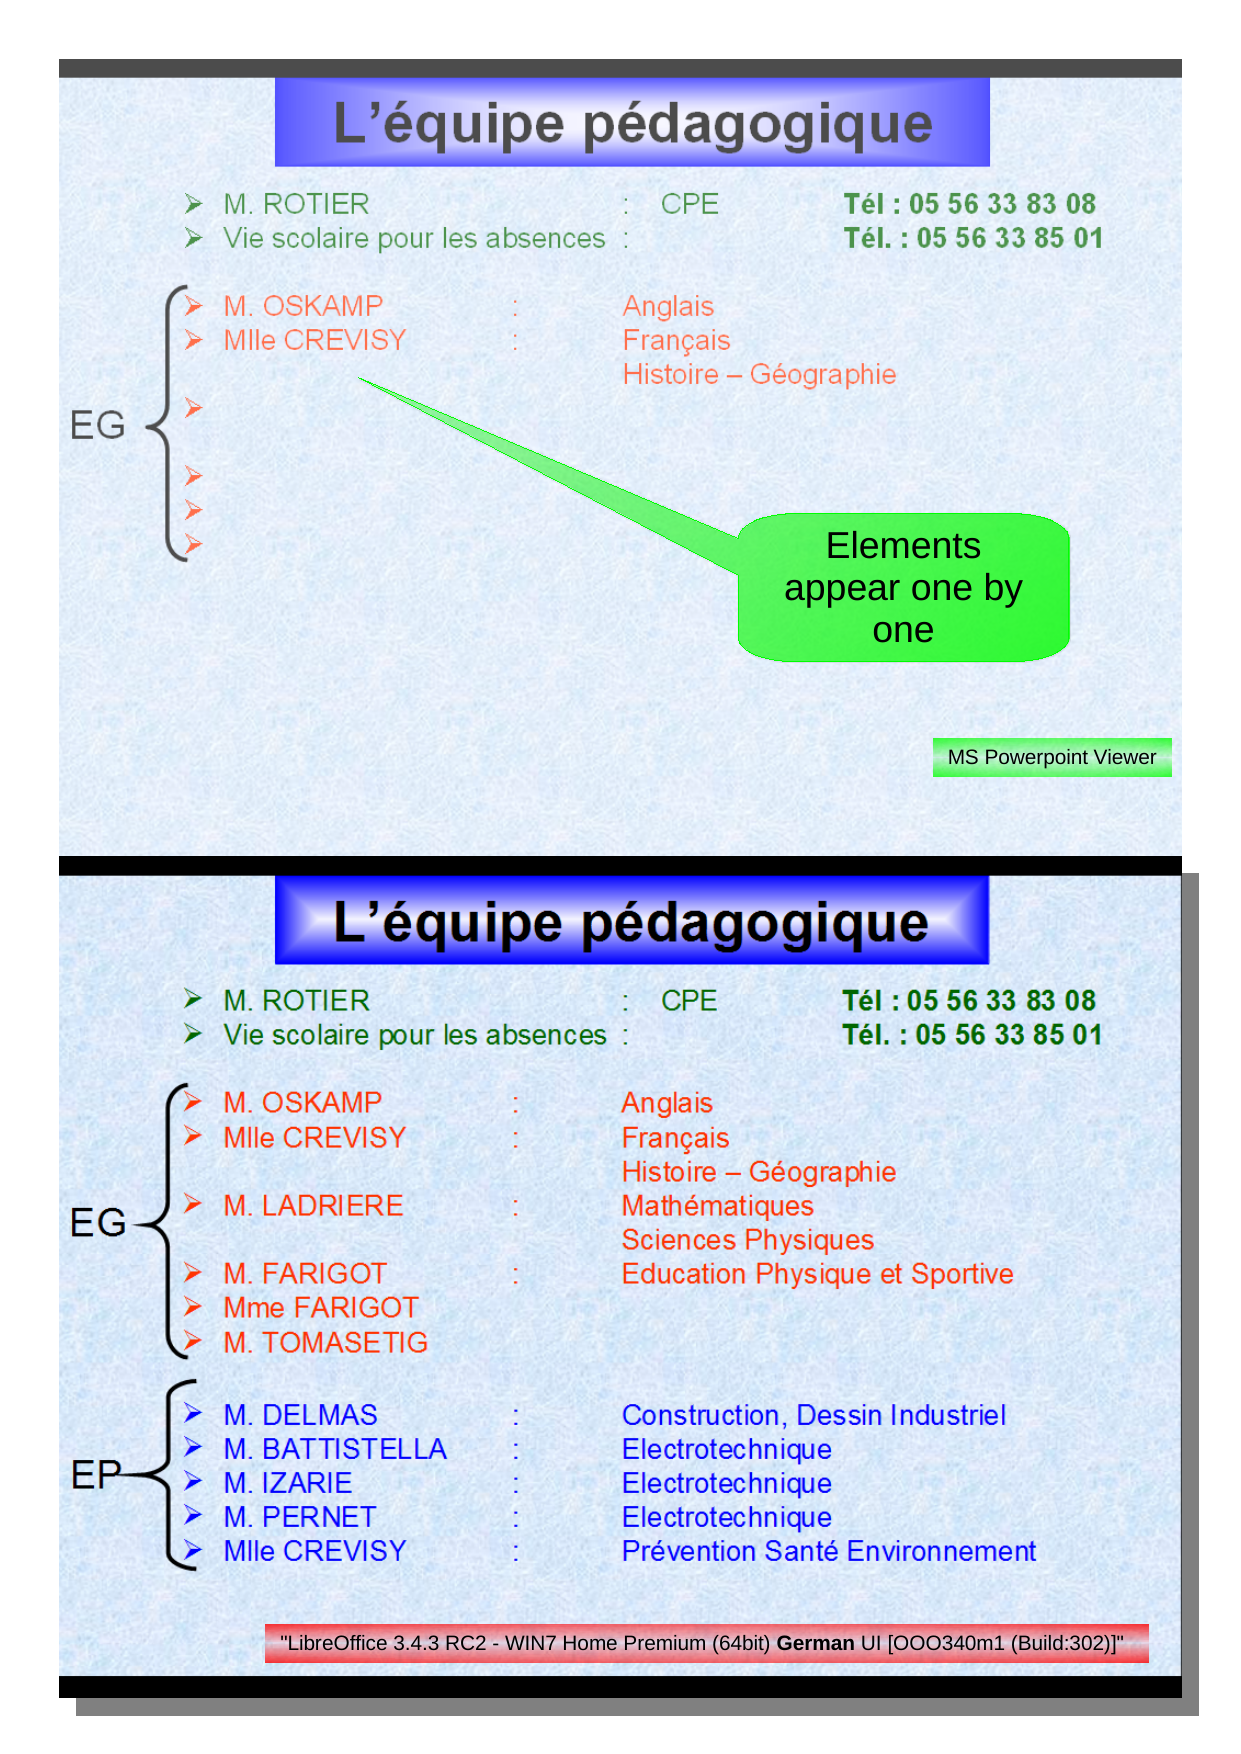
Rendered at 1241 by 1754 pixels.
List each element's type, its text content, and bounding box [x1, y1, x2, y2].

text_box Elements appear one by one [358, 377, 1069, 662]
text_box MS Powerpoint Viewer [933, 738, 1172, 776]
text_box "LibreOffice 3.4.3 RC2 - WIN7 Home Premium (64bit) German UI [OOO340m1 (Build:302)]" [265, 1624, 1149, 1663]
picture [59, 59, 1182, 1698]
